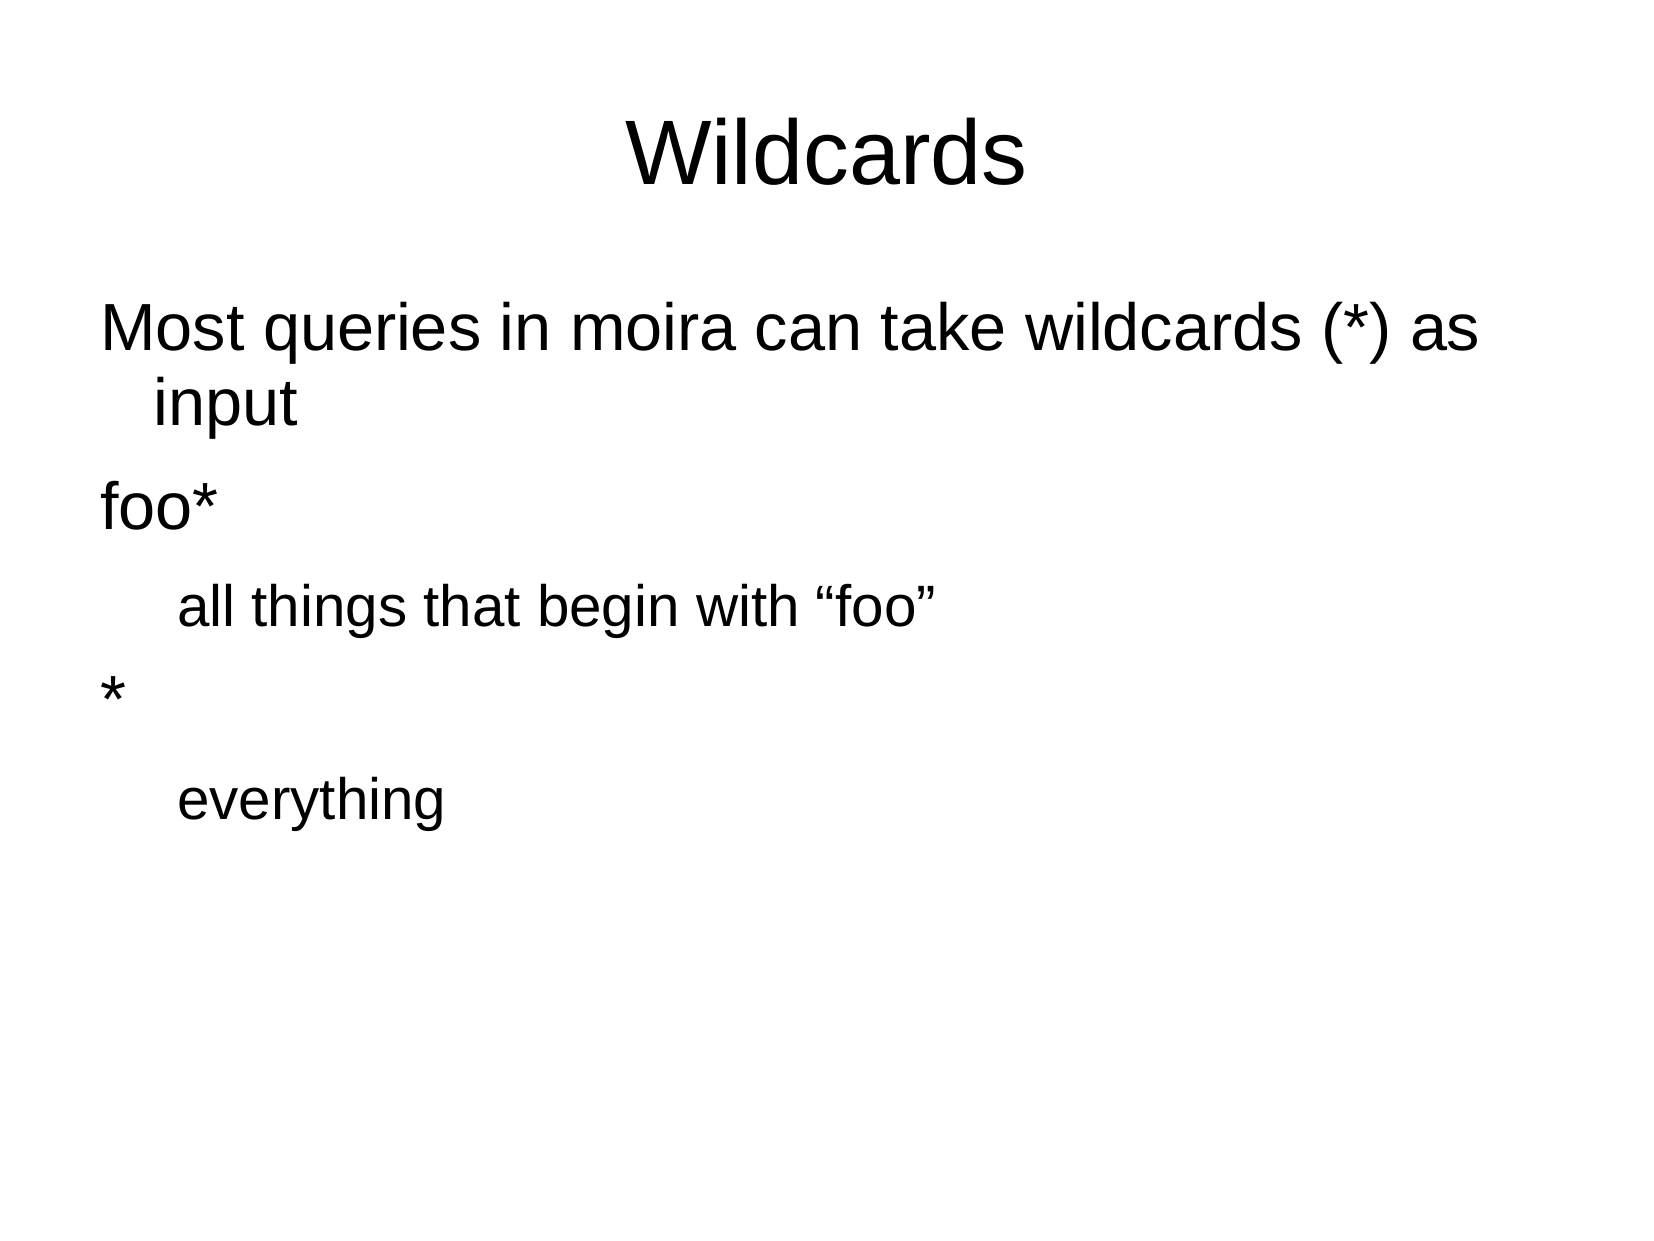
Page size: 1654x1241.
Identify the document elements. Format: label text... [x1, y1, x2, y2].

list Most queries in moira can take wildcards (*) as input foo* all things that begin with “foo” * everything [82, 290, 1571, 1109]
title Wildcards [82, 49, 1571, 257]
